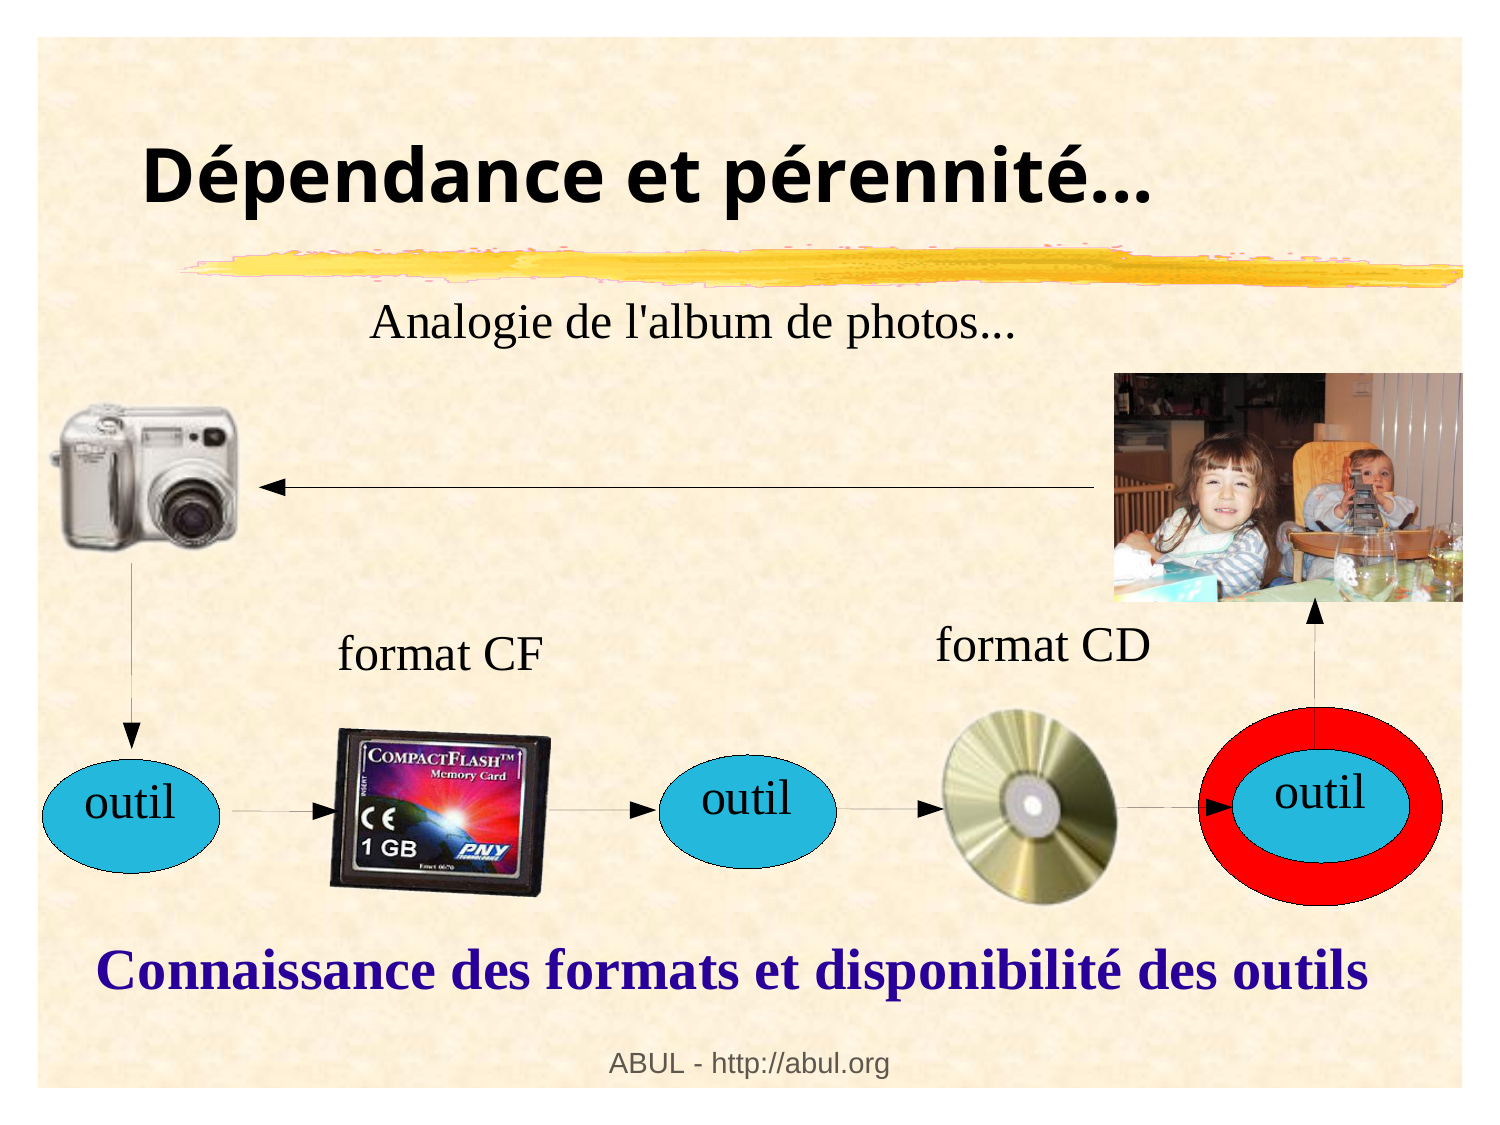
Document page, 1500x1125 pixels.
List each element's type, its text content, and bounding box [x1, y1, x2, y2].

text_box Connaissance des formats et disponibilité des outils [95, 937, 1463, 1046]
text_box outil [701, 769, 806, 842]
text_box outil [1274, 764, 1379, 836]
text_box outil [84, 774, 190, 846]
title Dépendance et pérennité... [125, 37, 1372, 310]
text_box [42, 759, 220, 874]
text_box Analogie de l'album de photos... [369, 293, 1189, 366]
text_box format CD [935, 617, 1192, 689]
text_box format CF [337, 625, 586, 698]
text_box [659, 754, 837, 869]
picture [37, 37, 1463, 1088]
text_box [1198, 707, 1443, 906]
